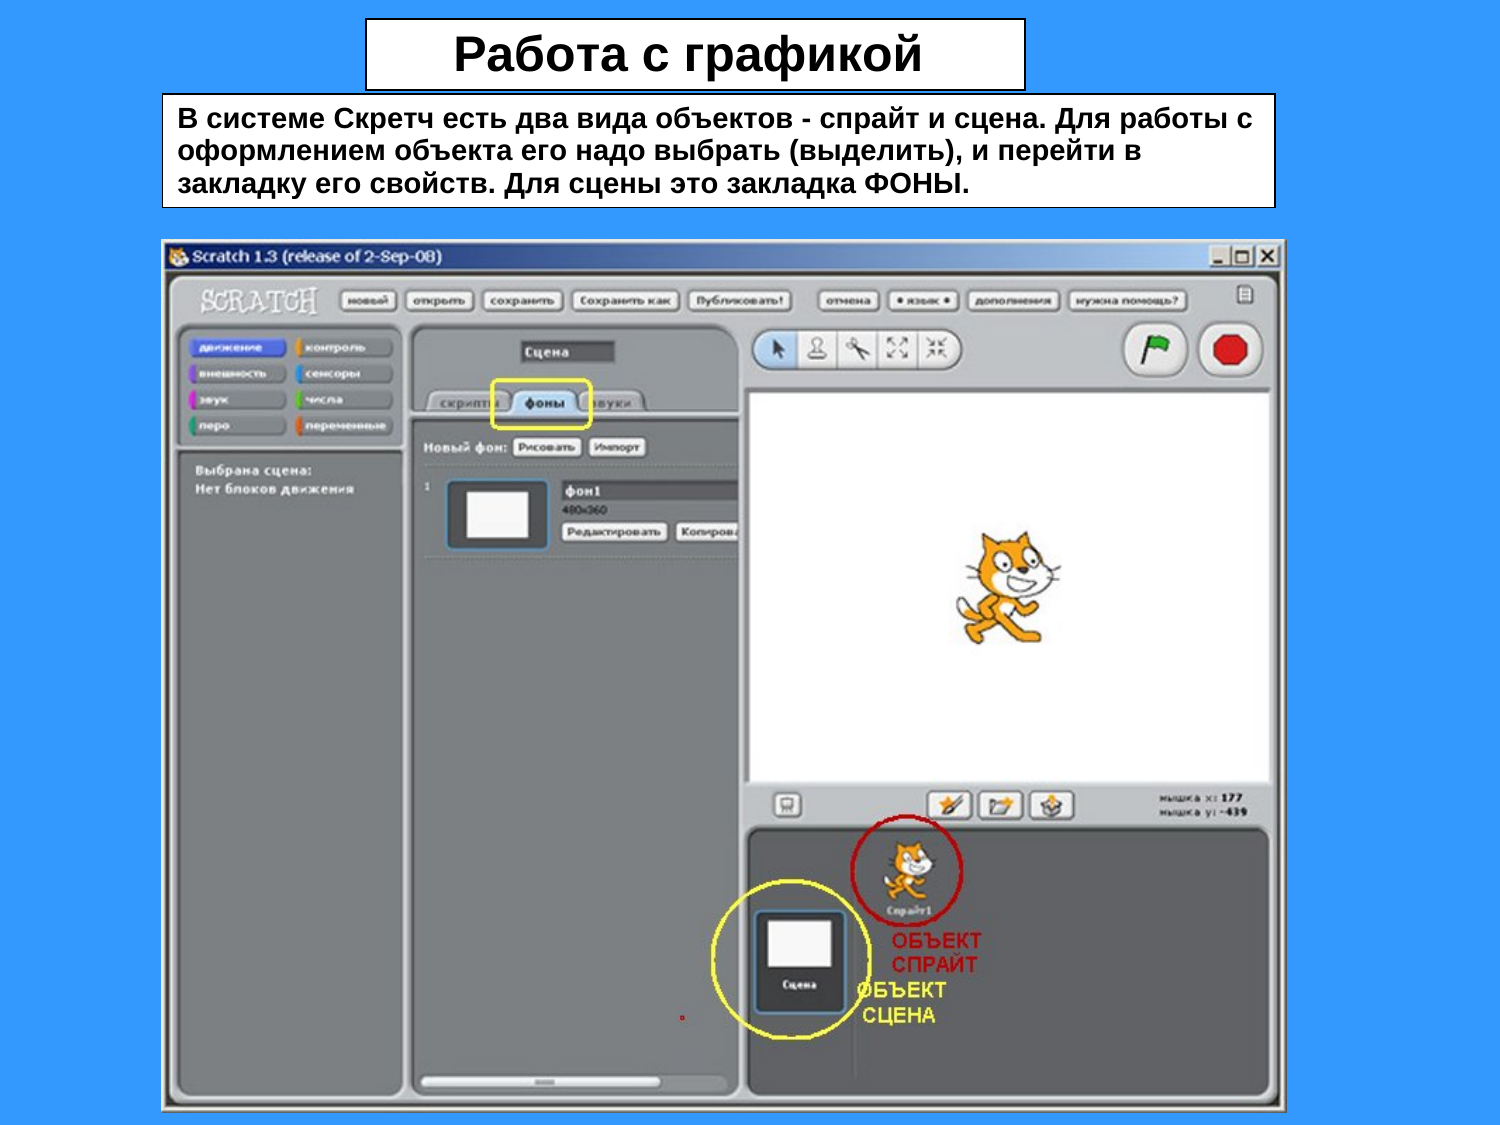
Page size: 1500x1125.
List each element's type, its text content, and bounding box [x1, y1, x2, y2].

text_box В системе Скретч есть два вида объектов - спрайт и сцена. Для работы с оформлением объекта его надо выбрать (выделить), и перейти в закладку его свойств. Для сцены это закладка ФОНЫ. [162, 93, 1276, 208]
text_box Работа с графикой [365, 18, 1026, 91]
picture [161, 239, 1287, 1113]
